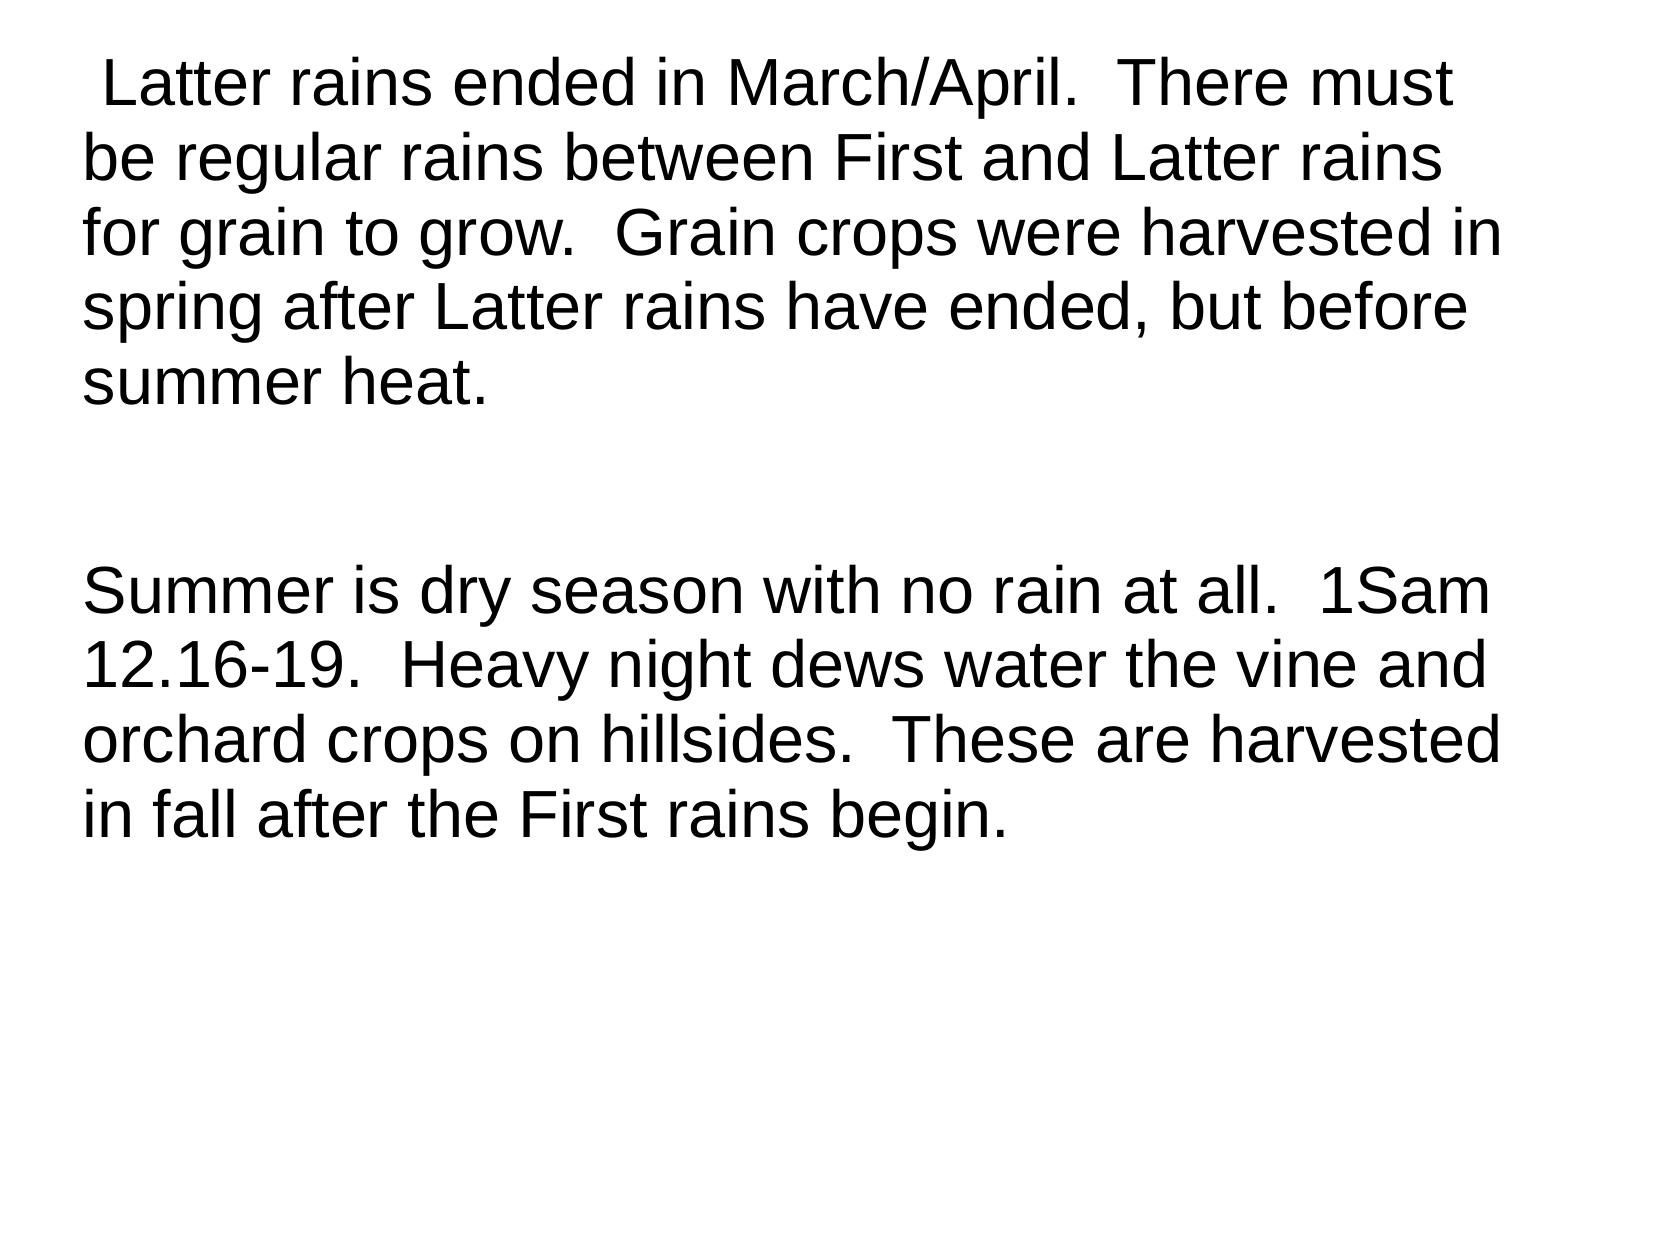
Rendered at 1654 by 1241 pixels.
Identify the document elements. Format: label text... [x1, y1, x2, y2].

list Latter rains ended in March/April. There must be regular rains between First and Latter rains for grain to grow. Grain crops were harvested in spring after Latter rains have ended, but before summer heat. Summer is dry season with no rain at all. 1Sam 12.16-19. Heavy night dews water the vine and orchard crops on hillsides. These are harvested in fall after the First rains begin. [82, 45, 1538, 1171]
